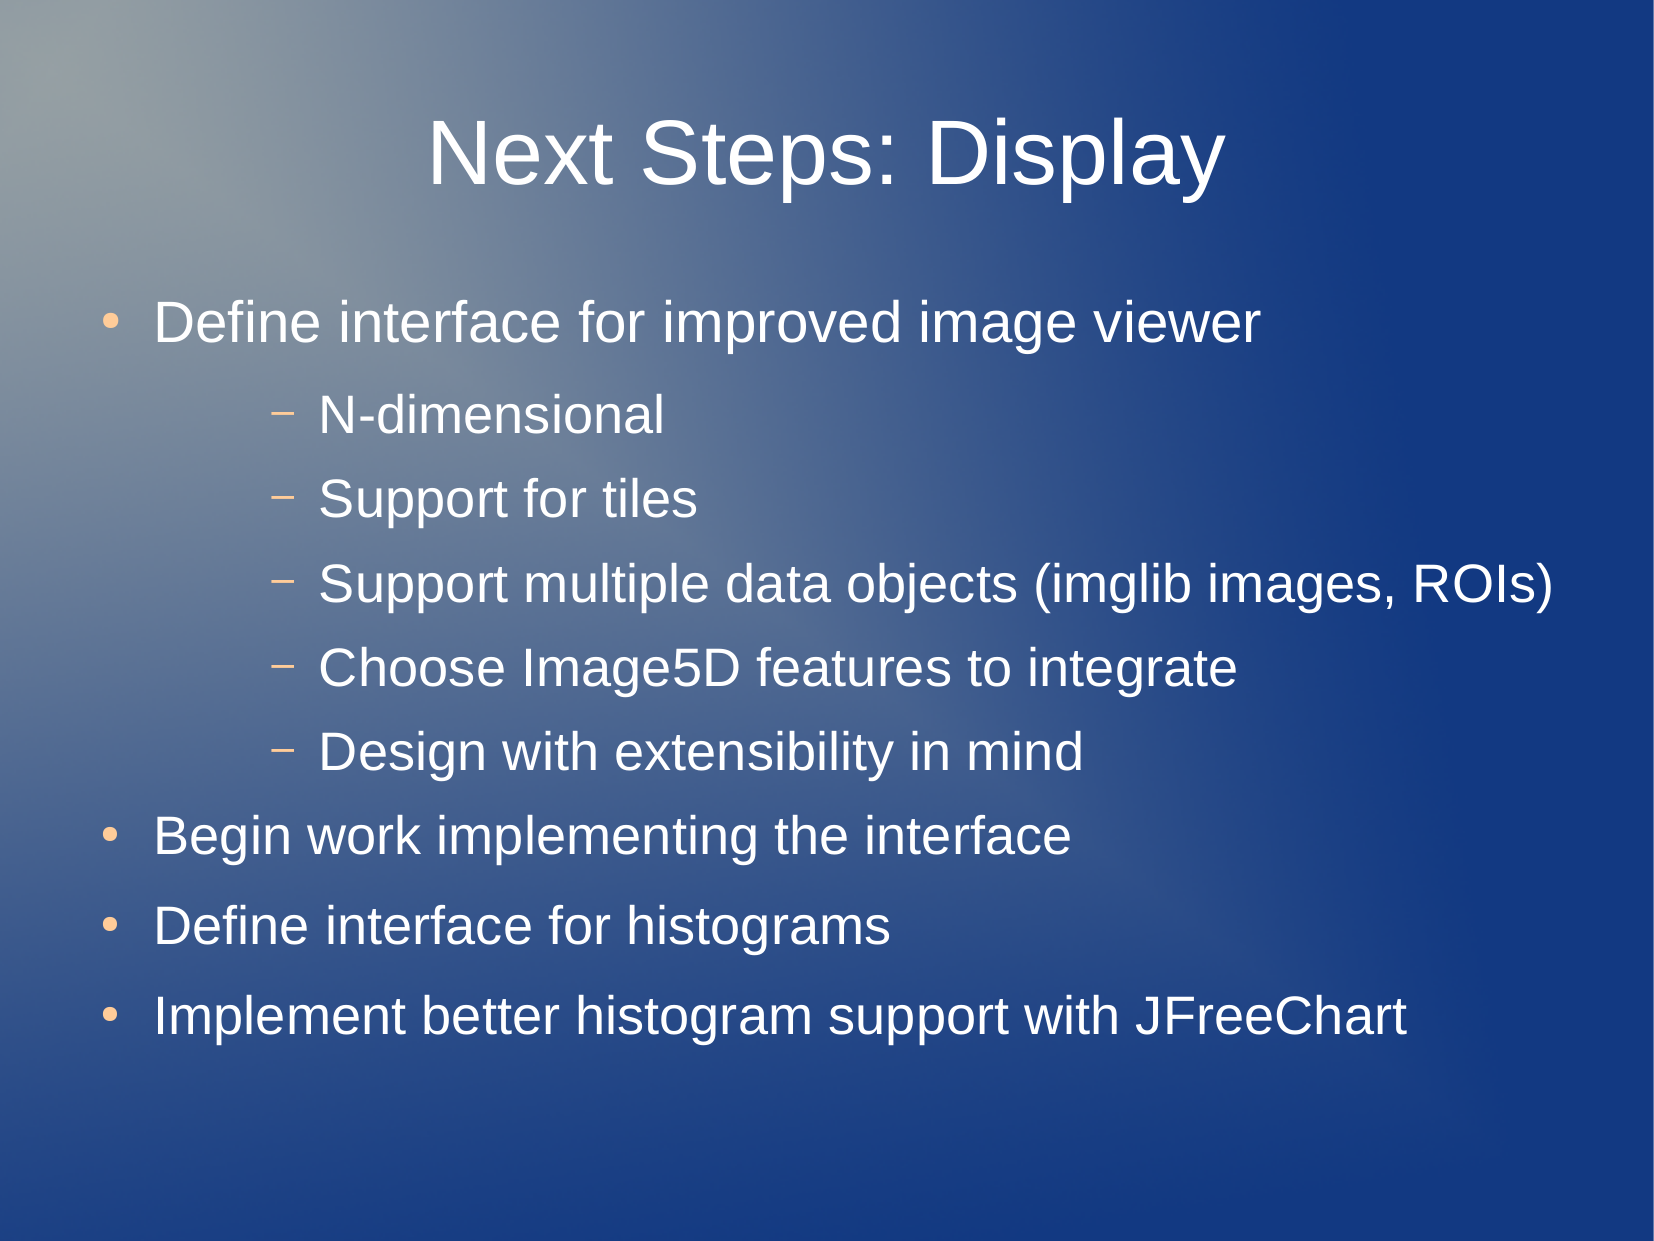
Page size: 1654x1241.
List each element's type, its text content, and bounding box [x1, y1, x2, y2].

picture [0, 0, 1654, 1241]
list Define interface for improved image viewer N-dimensional Support for tiles Support multiple data objects (imglib images, ROIs) Choose Image5D features to integrate Design with extensibility in mind Begin work implementing the interface Define interface for histograms Implement better histogram support with JFreeChart [82, 290, 1571, 1094]
title Next Steps: Display [82, 56, 1571, 250]
